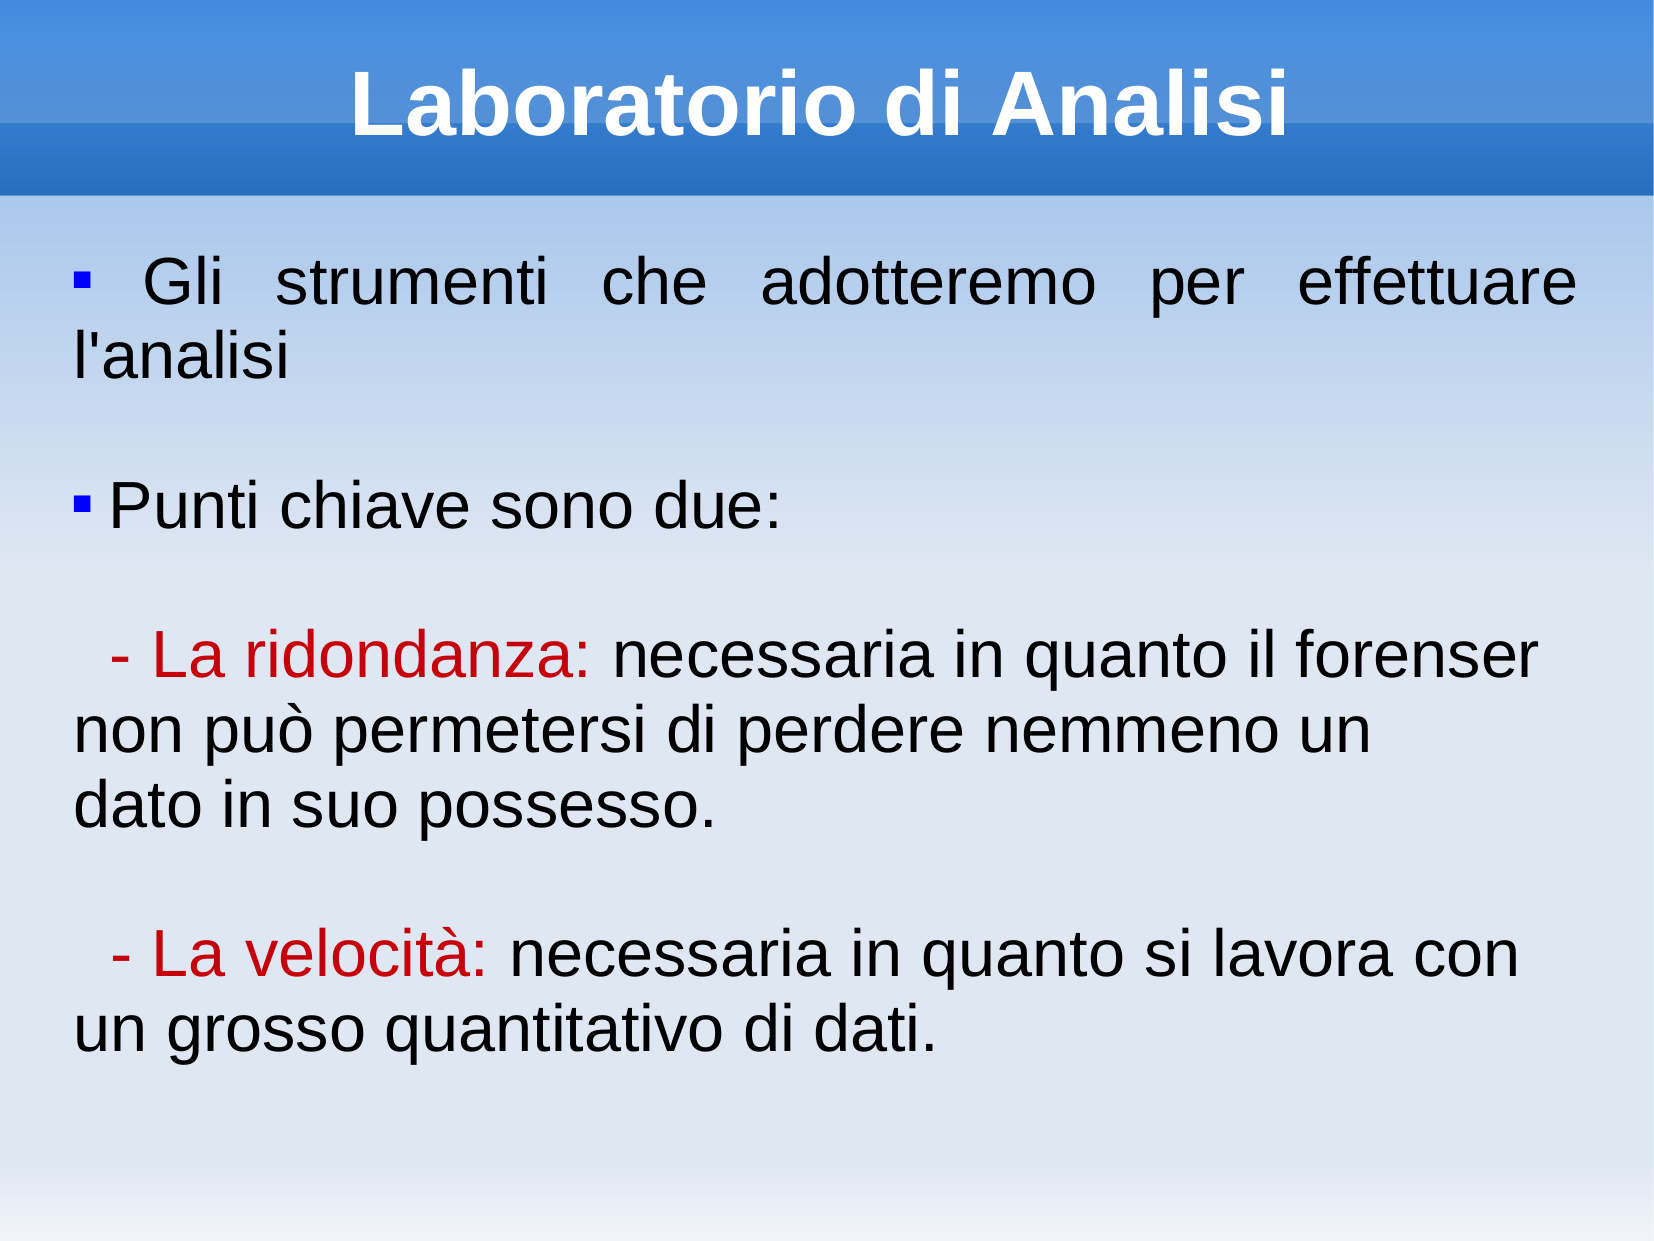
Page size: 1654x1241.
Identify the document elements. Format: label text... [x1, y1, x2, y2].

picture [0, 0, 1654, 1241]
text_box Gli strumenti che adotteremo per effettuare l'analisi Punti chiave sono due: - La ridondanza: necessaria in quanto il forenser non può permetersi di perdere nemmeno un dato in suo possesso. - La velocità: necessaria in quanto si lavora con un grosso quantitativo di dati. [59, 236, 1595, 1149]
title Laboratorio di Analisi [76, 7, 1565, 200]
